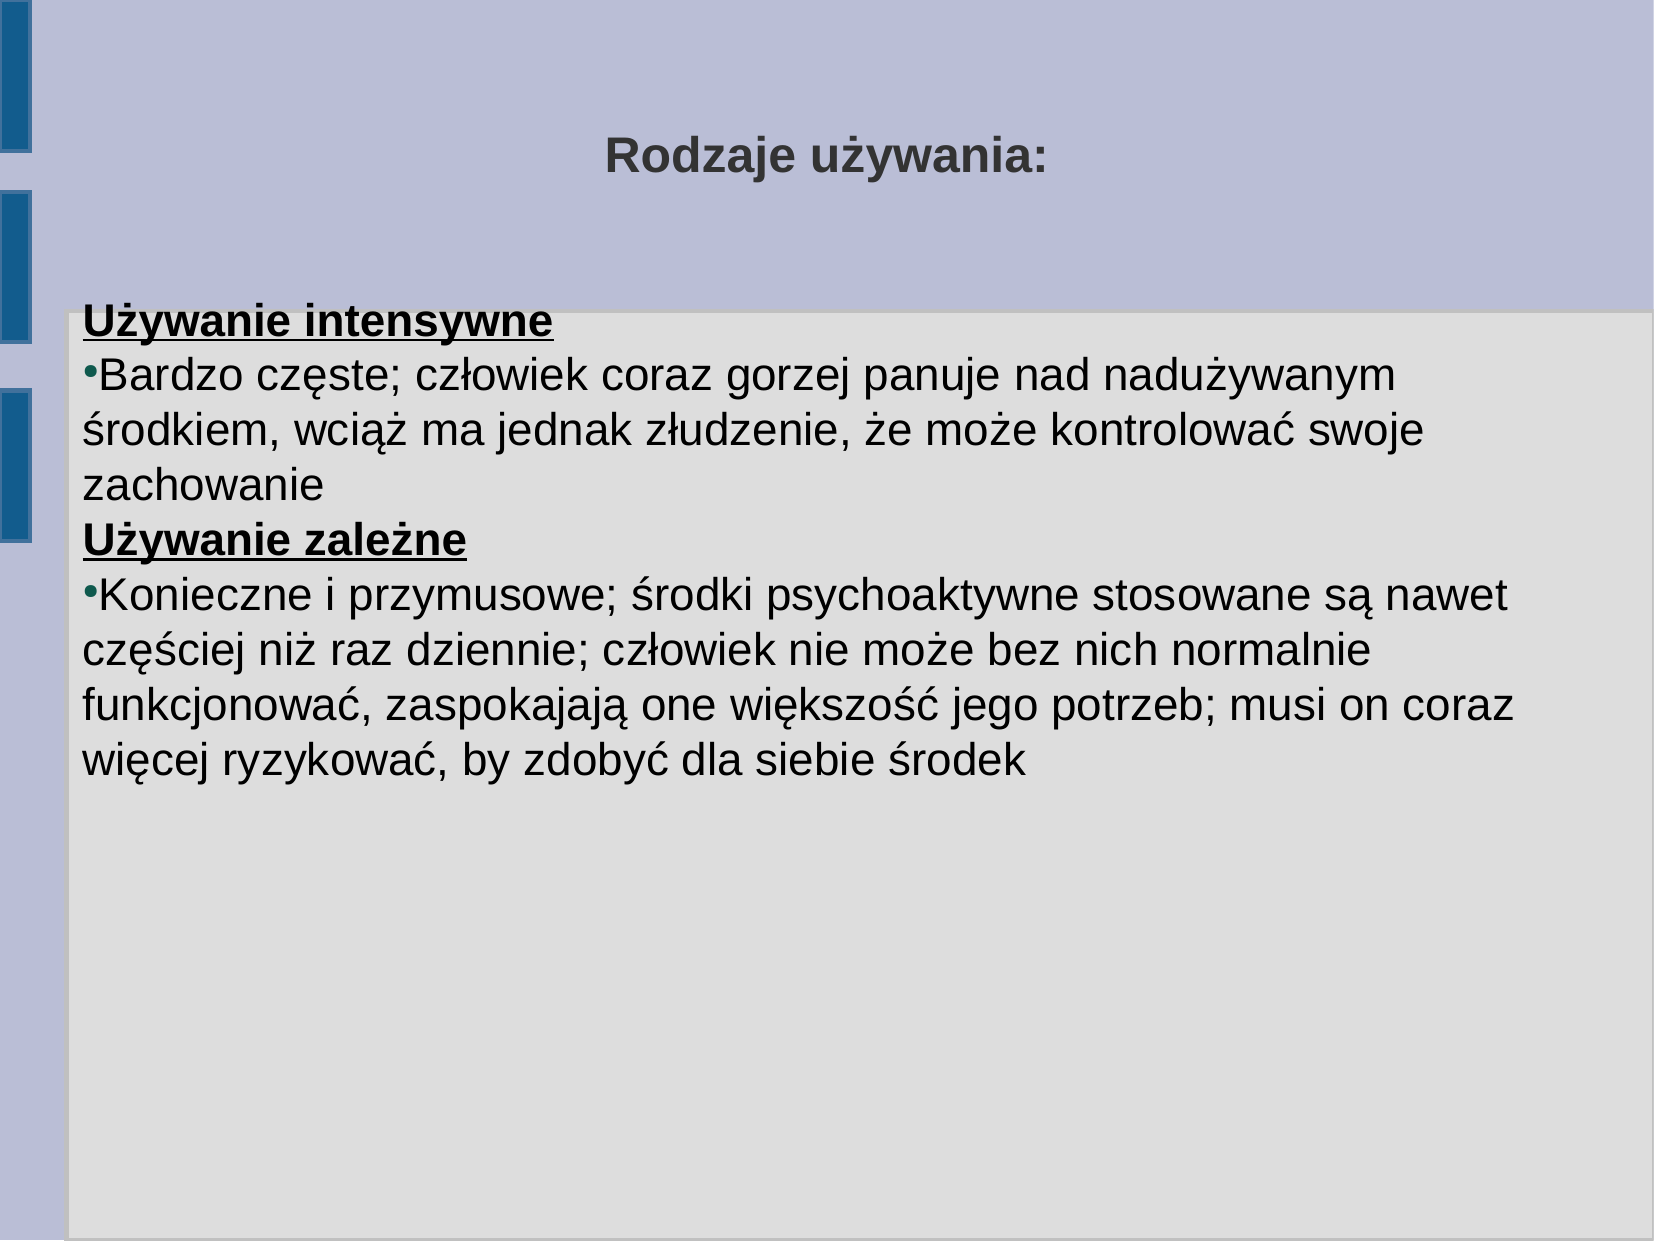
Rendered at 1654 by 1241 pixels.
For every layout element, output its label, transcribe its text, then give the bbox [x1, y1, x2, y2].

list Używanie intensywne Bardzo częste; człowiek coraz gorzej panuje nad nadużywanym środkiem, wciąż ma jednak złudzenie, że może kontrolować swoje zachowanie Używanie zależne Konieczne i przymusowe; środki psychoaktywne stosowane są nawet częściej niż raz dziennie; człowiek nie może bez nich normalnie funkcjonować, zaspokajają one większość jego potrzeb; musi on coraz więcej ryzykować, by zdobyć dla siebie środek [82, 290, 1571, 1109]
title Rodzaje używania: [82, 49, 1571, 257]
